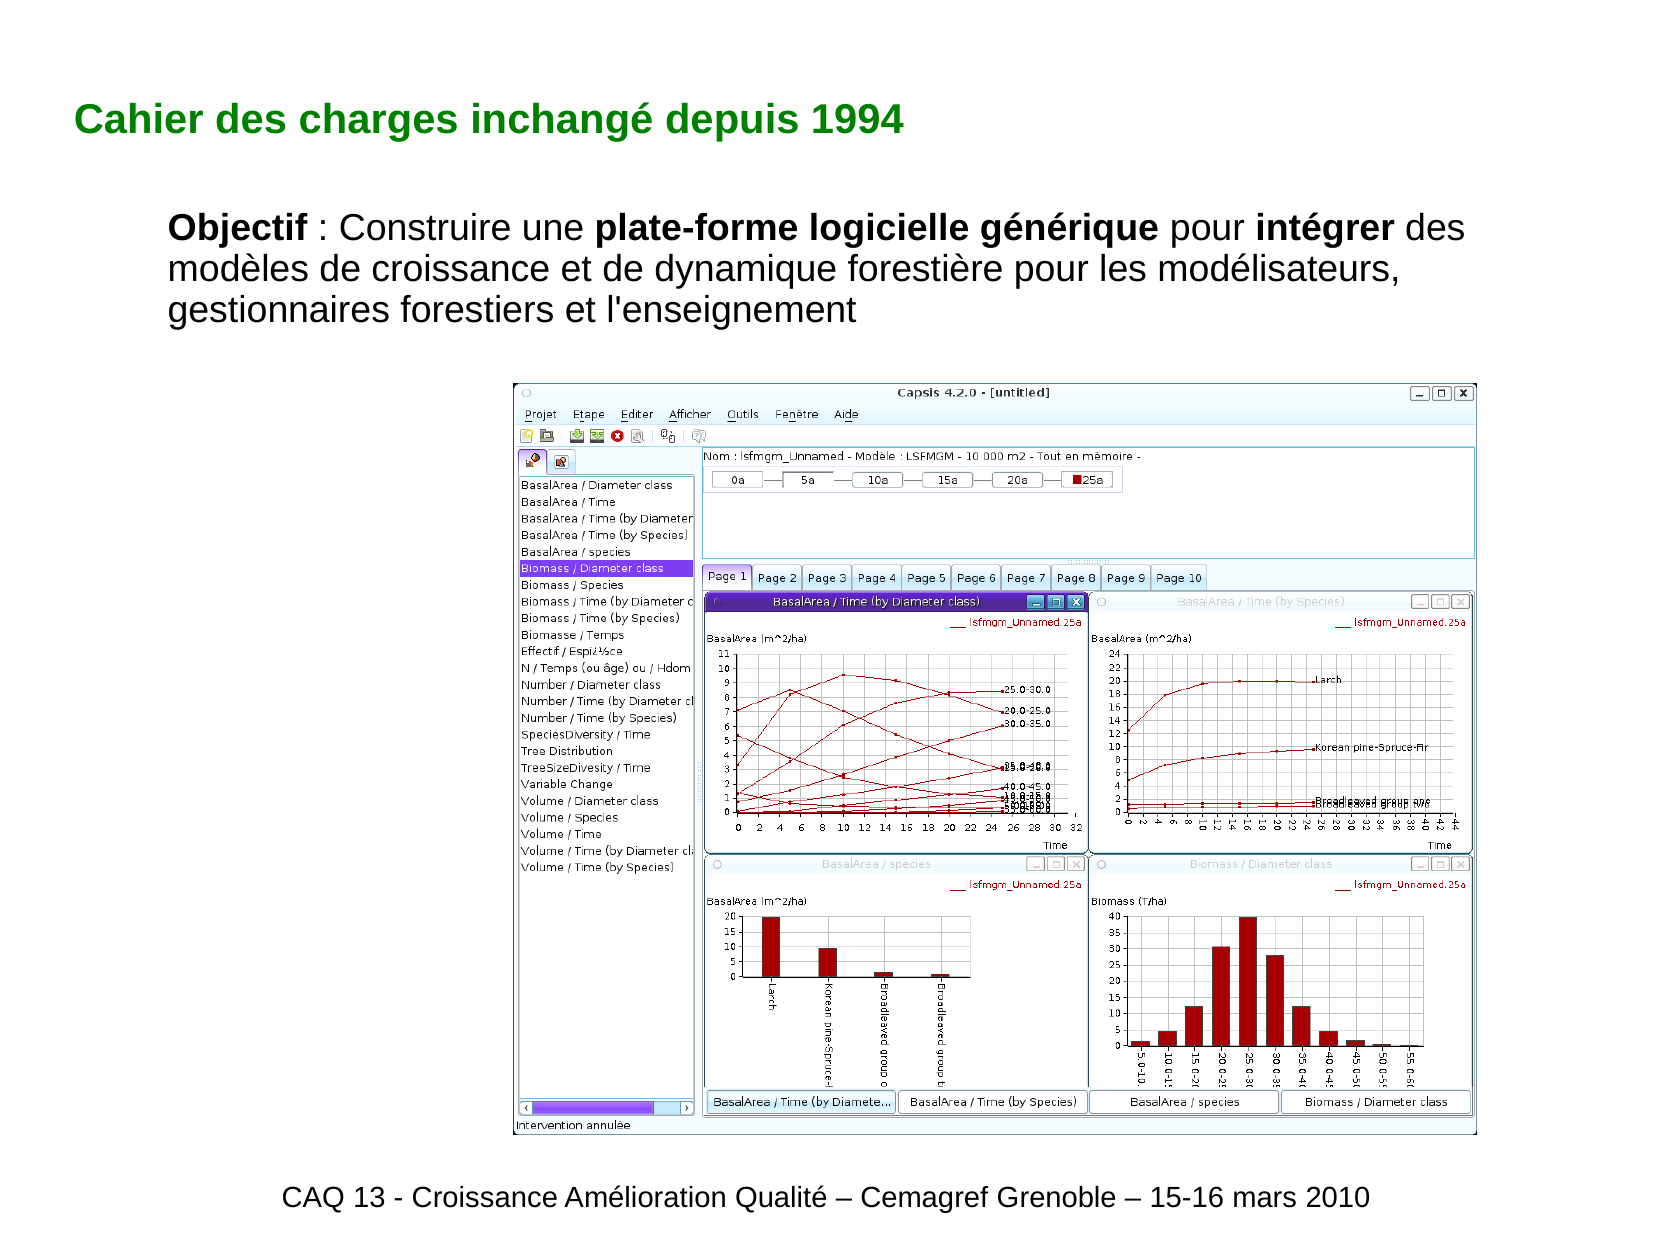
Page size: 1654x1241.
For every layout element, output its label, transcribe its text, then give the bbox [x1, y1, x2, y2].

text_box Objectif : Construire une plate-forme logicielle générique pour intégrer des modèles de croissance et de dynamique forestière pour les modélisateurs, gestionnaires forestiers et l'enseignement [152, 200, 1536, 355]
picture [513, 383, 1477, 1135]
text_box Cahier des charges inchangé depuis 1994 [59, 88, 1329, 158]
